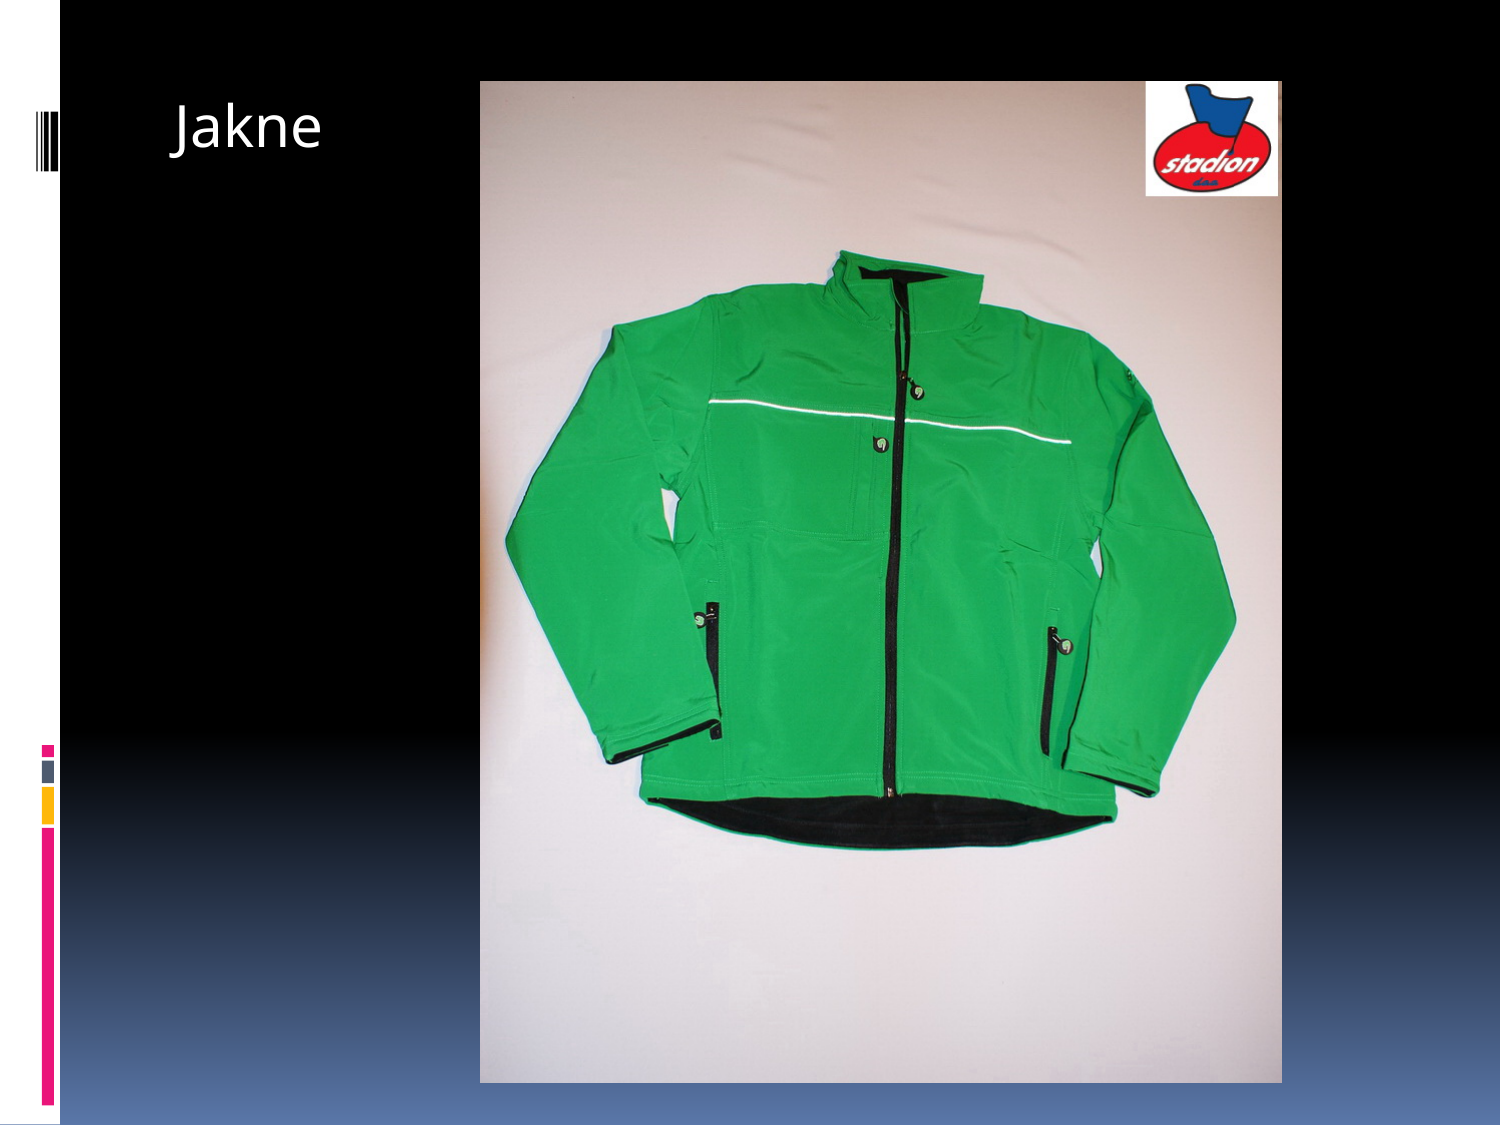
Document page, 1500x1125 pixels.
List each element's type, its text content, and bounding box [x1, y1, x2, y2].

picture [480, 81, 1282, 1084]
text_box Jakne [160, 82, 339, 167]
